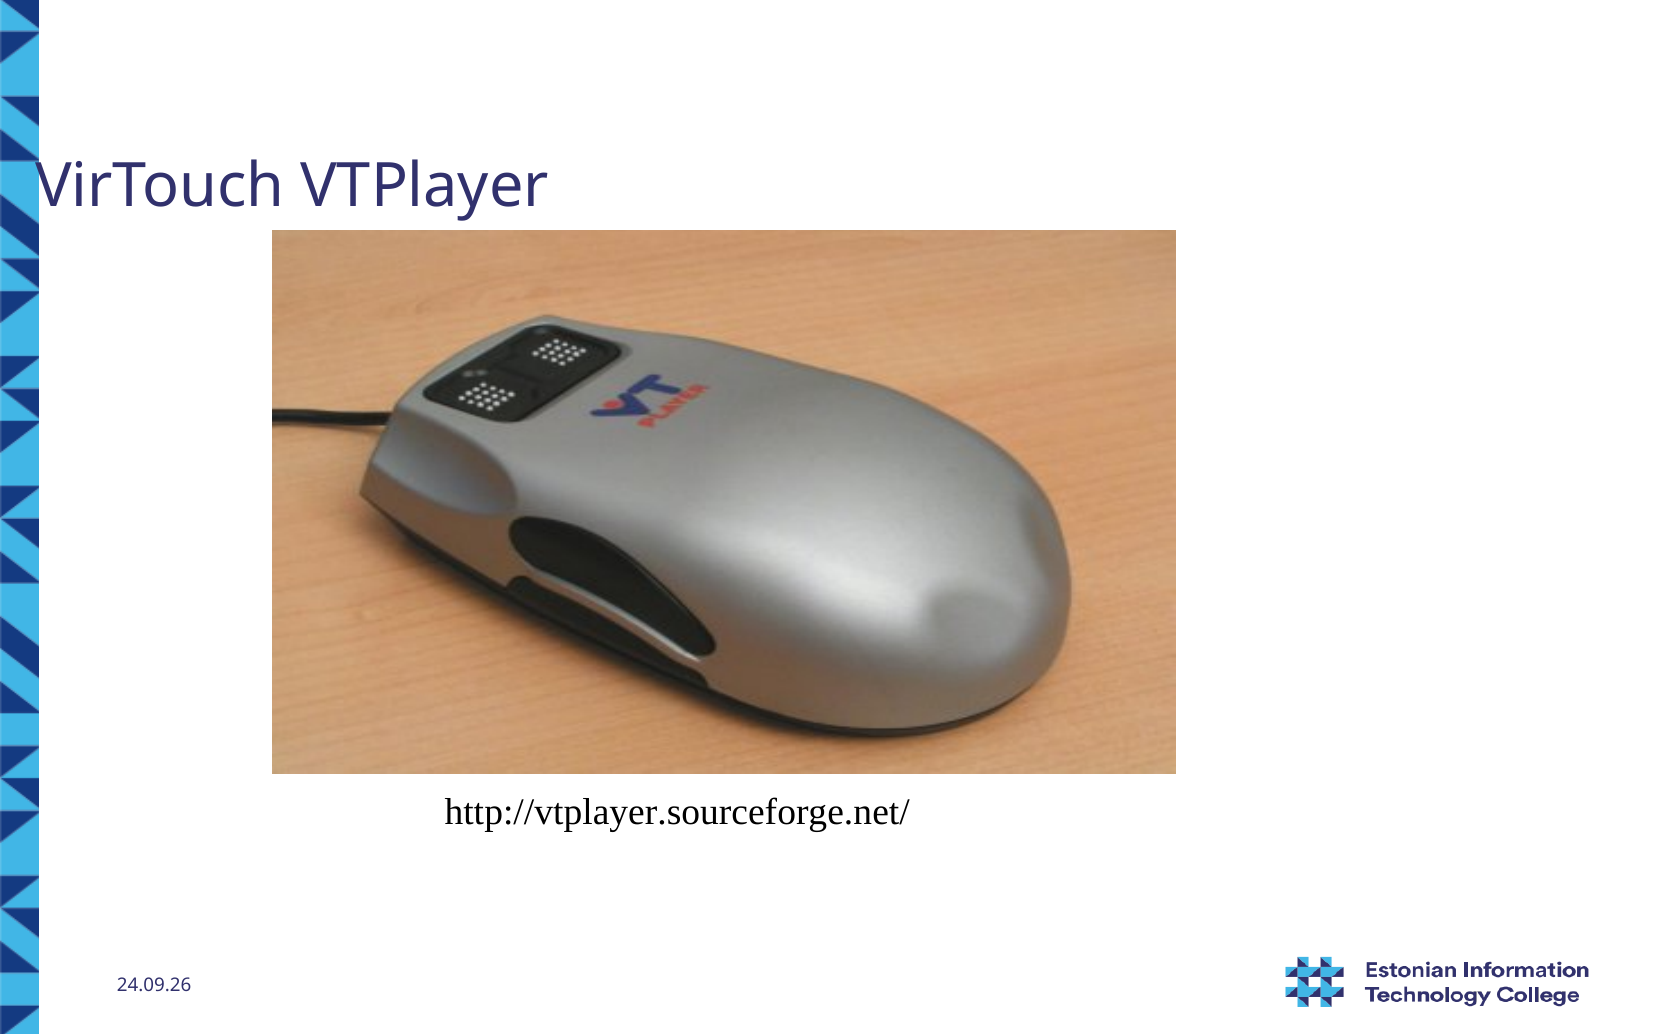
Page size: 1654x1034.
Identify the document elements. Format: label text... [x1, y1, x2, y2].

picture [272, 230, 1176, 774]
title VirTouch VTPlayer [35, 97, 1171, 270]
text_box http://vtplayer.sourceforge.net/ [444, 788, 1066, 835]
